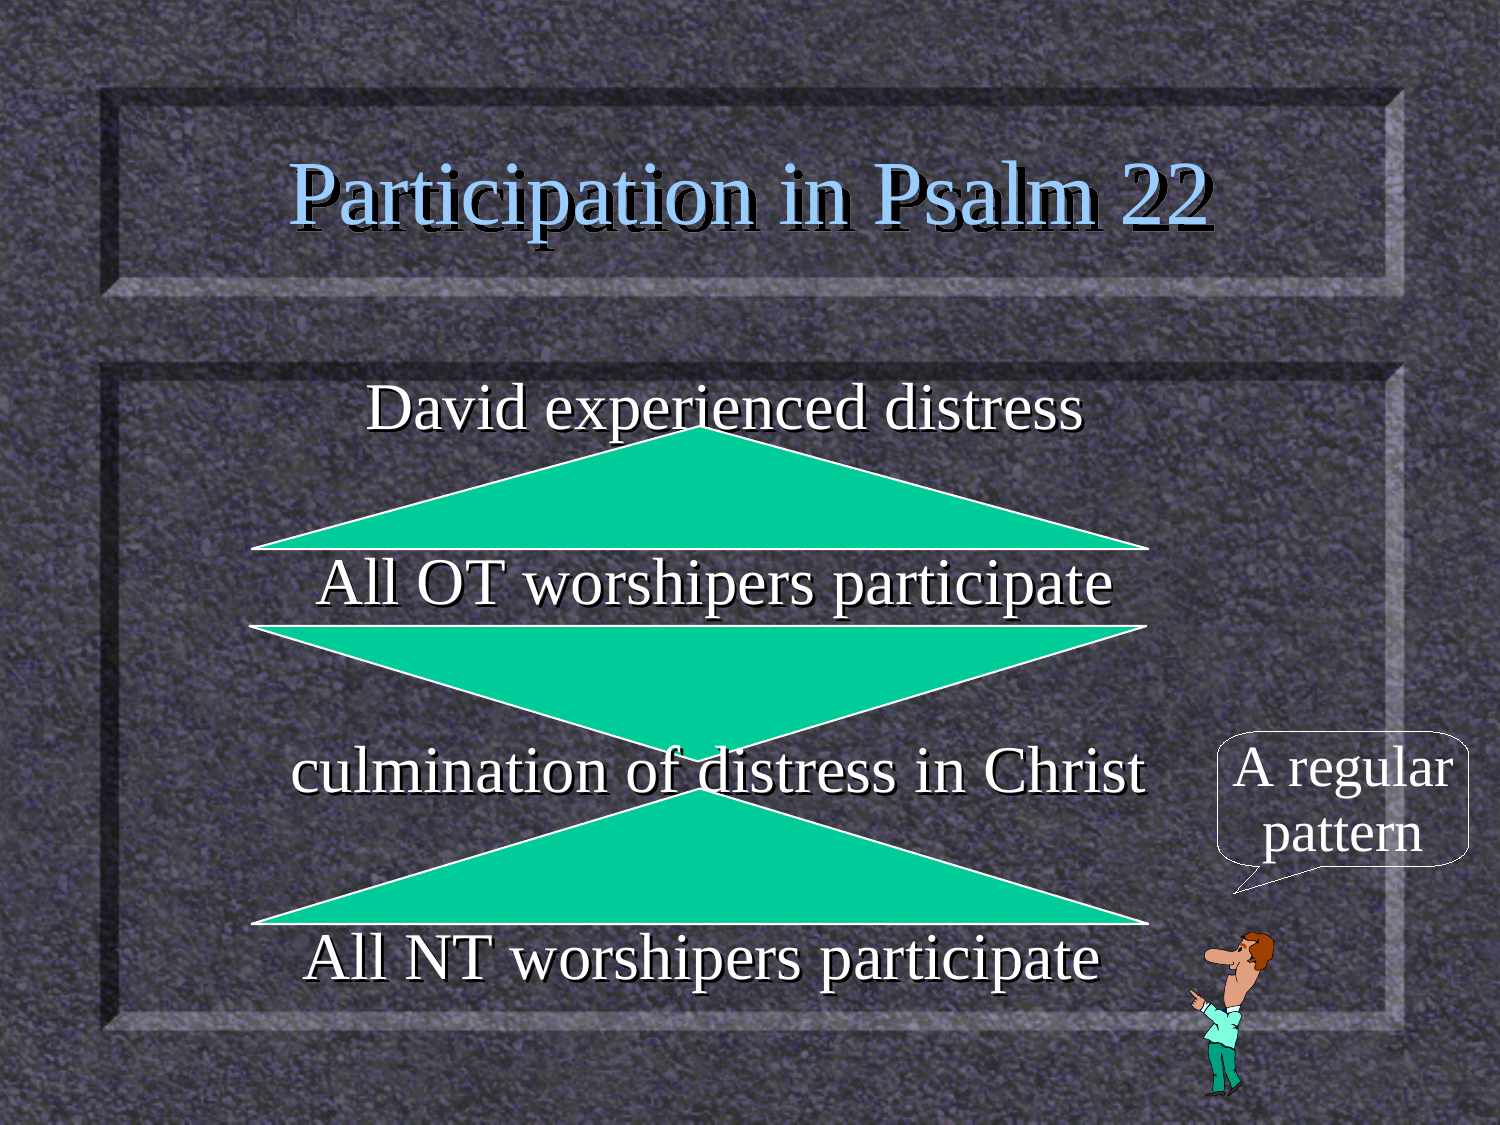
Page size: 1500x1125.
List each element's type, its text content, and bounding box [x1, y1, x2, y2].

text_box [833, 711, 865, 721]
text_box [632, 802, 654, 809]
text_box [279, 635, 311, 645]
text_box All NT worshipers participate [287, 912, 1250, 1002]
text_box [569, 821, 591, 828]
text_box [1012, 660, 1034, 667]
text_box [347, 888, 369, 895]
text_box [949, 676, 981, 686]
text_box [250, 546, 299, 550]
text_box [273, 535, 301, 543]
text_box David experienced distress [349, 362, 1138, 452]
text_box [511, 705, 533, 712]
chart [1188, 931, 1275, 1097]
text_box [858, 469, 886, 477]
text_box [1074, 901, 1096, 908]
text_box [290, 904, 316, 912]
text_box [516, 837, 538, 844]
text_box [726, 796, 748, 803]
text_box [842, 831, 864, 838]
text_box [448, 686, 480, 696]
text_box [248, 625, 1147, 632]
text_box [395, 670, 417, 677]
text_box All OT worshipers participate [299, 537, 1175, 627]
text_box [712, 429, 740, 437]
text_box [896, 695, 918, 702]
text_box A regular pattern [1217, 731, 1469, 894]
text_box [1004, 509, 1032, 517]
text_box [1077, 529, 1105, 537]
text_box [250, 920, 287, 924]
text_box [554, 458, 582, 466]
text_box [958, 866, 980, 873]
text_box [400, 872, 422, 879]
text_box [346, 515, 374, 523]
picture [0, 0, 1500, 1125]
text_box [627, 438, 655, 446]
title Participation in Psalm 22 [150, 135, 1351, 253]
text_box [785, 449, 813, 457]
text_box [453, 853, 485, 863]
text_box culmination of distress in Christ [274, 724, 1288, 815]
text_box [1011, 882, 1033, 889]
text_box [342, 654, 364, 661]
text_box [895, 847, 917, 854]
text_box [1065, 641, 1097, 651]
text_box [481, 478, 509, 486]
text_box [685, 788, 705, 793]
text_box [779, 812, 801, 819]
text_box [931, 489, 959, 497]
text_box [408, 498, 436, 506]
